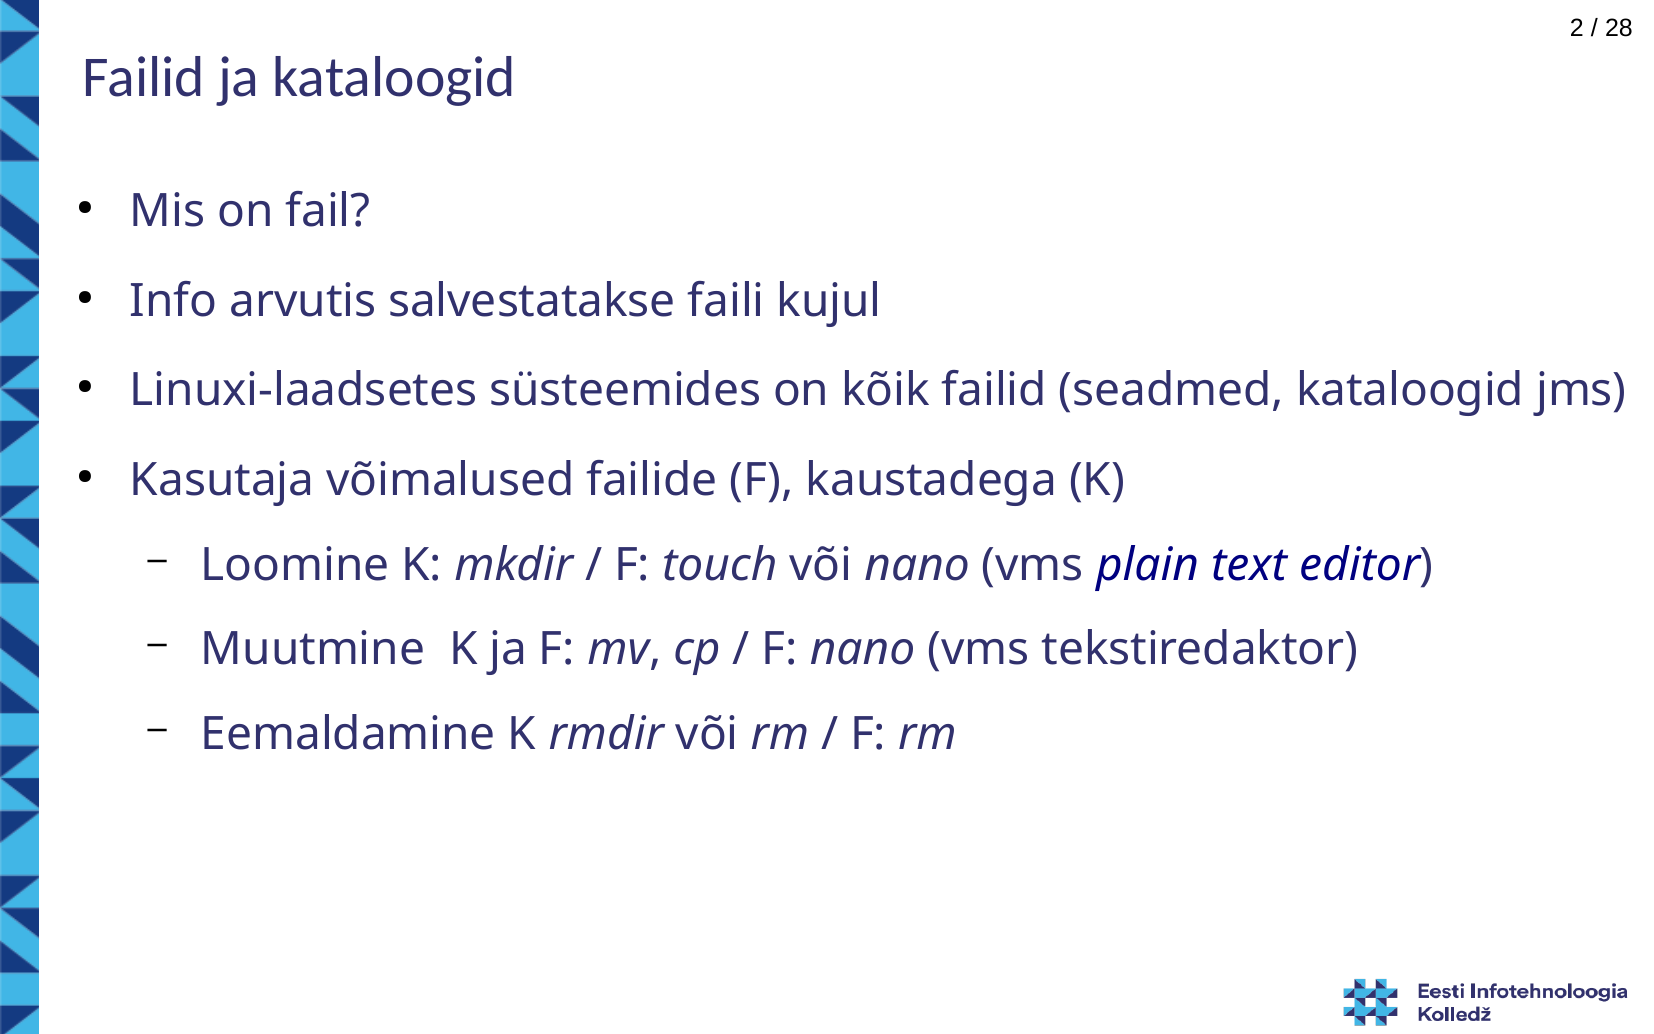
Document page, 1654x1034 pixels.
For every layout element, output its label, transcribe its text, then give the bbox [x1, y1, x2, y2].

title Failid ja kataloogid [82, 29, 1571, 136]
list Mis on fail? Info arvutis salvestatakse faili kujul Linuxi-laadsetes süsteemides on kõik failid (seadmed, kataloogid jms) Kasutaja võimalused failide (F), kaustadega (K) Loomine K: mkdir / F: touch või nano (vms plain text editor) Muutmine K ja F: mv, cp / F: nano (vms tekstiredaktor) Eemaldamine K rmdir või rm / F: rm [59, 176, 1630, 895]
